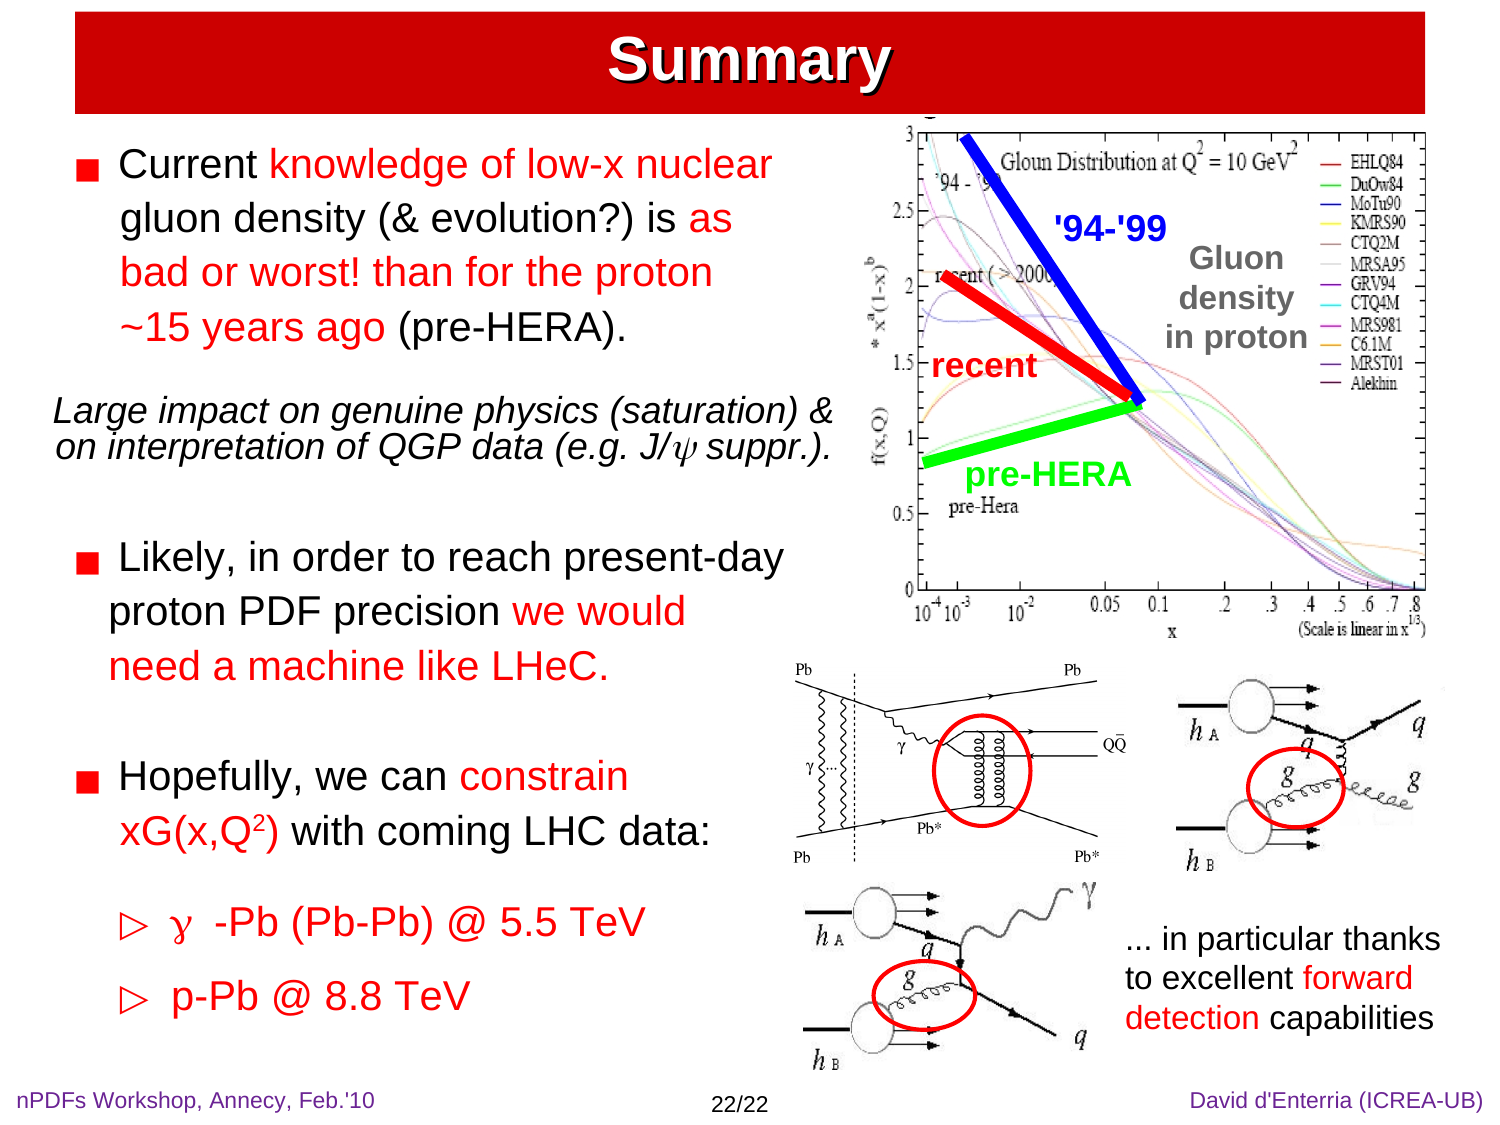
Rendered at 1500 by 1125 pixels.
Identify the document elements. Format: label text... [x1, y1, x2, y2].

text_box Large impact on genuine physics (saturation) & on interpretation of QGP data (e.g. J/ suppr.). [52, 394, 863, 494]
text_box pre-HERA [964, 451, 1163, 492]
title Summary [75, 11, 1426, 114]
text_box ... in particular thanks to excellent forward detection capabilities [1125, 917, 1442, 1034]
text_box '94-'99 [1053, 204, 1201, 247]
picture [793, 663, 1126, 863]
text_box Gluon density in proton [1164, 237, 1309, 354]
text_box recent [930, 342, 1051, 383]
picture [864, 117, 1426, 638]
picture [1176, 674, 1445, 871]
picture [803, 882, 1096, 1070]
list ■ Current knowledge of low-x nuclear gluon density (& evolution?) is as bad or worst! than for the proton ~15 years ago (pre-HERA). ■ Likely, in order to reach present-day proton PDF precision we would need a machine like LHeC. ■ Hopefully, we can constrain xG(x,Q2) with coming LHC data: ▷ g -Pb (Pb-Pb) @ 5.5 TeV ▷ p-Pb @ 8.8 TeV [73, 146, 1482, 1056]
